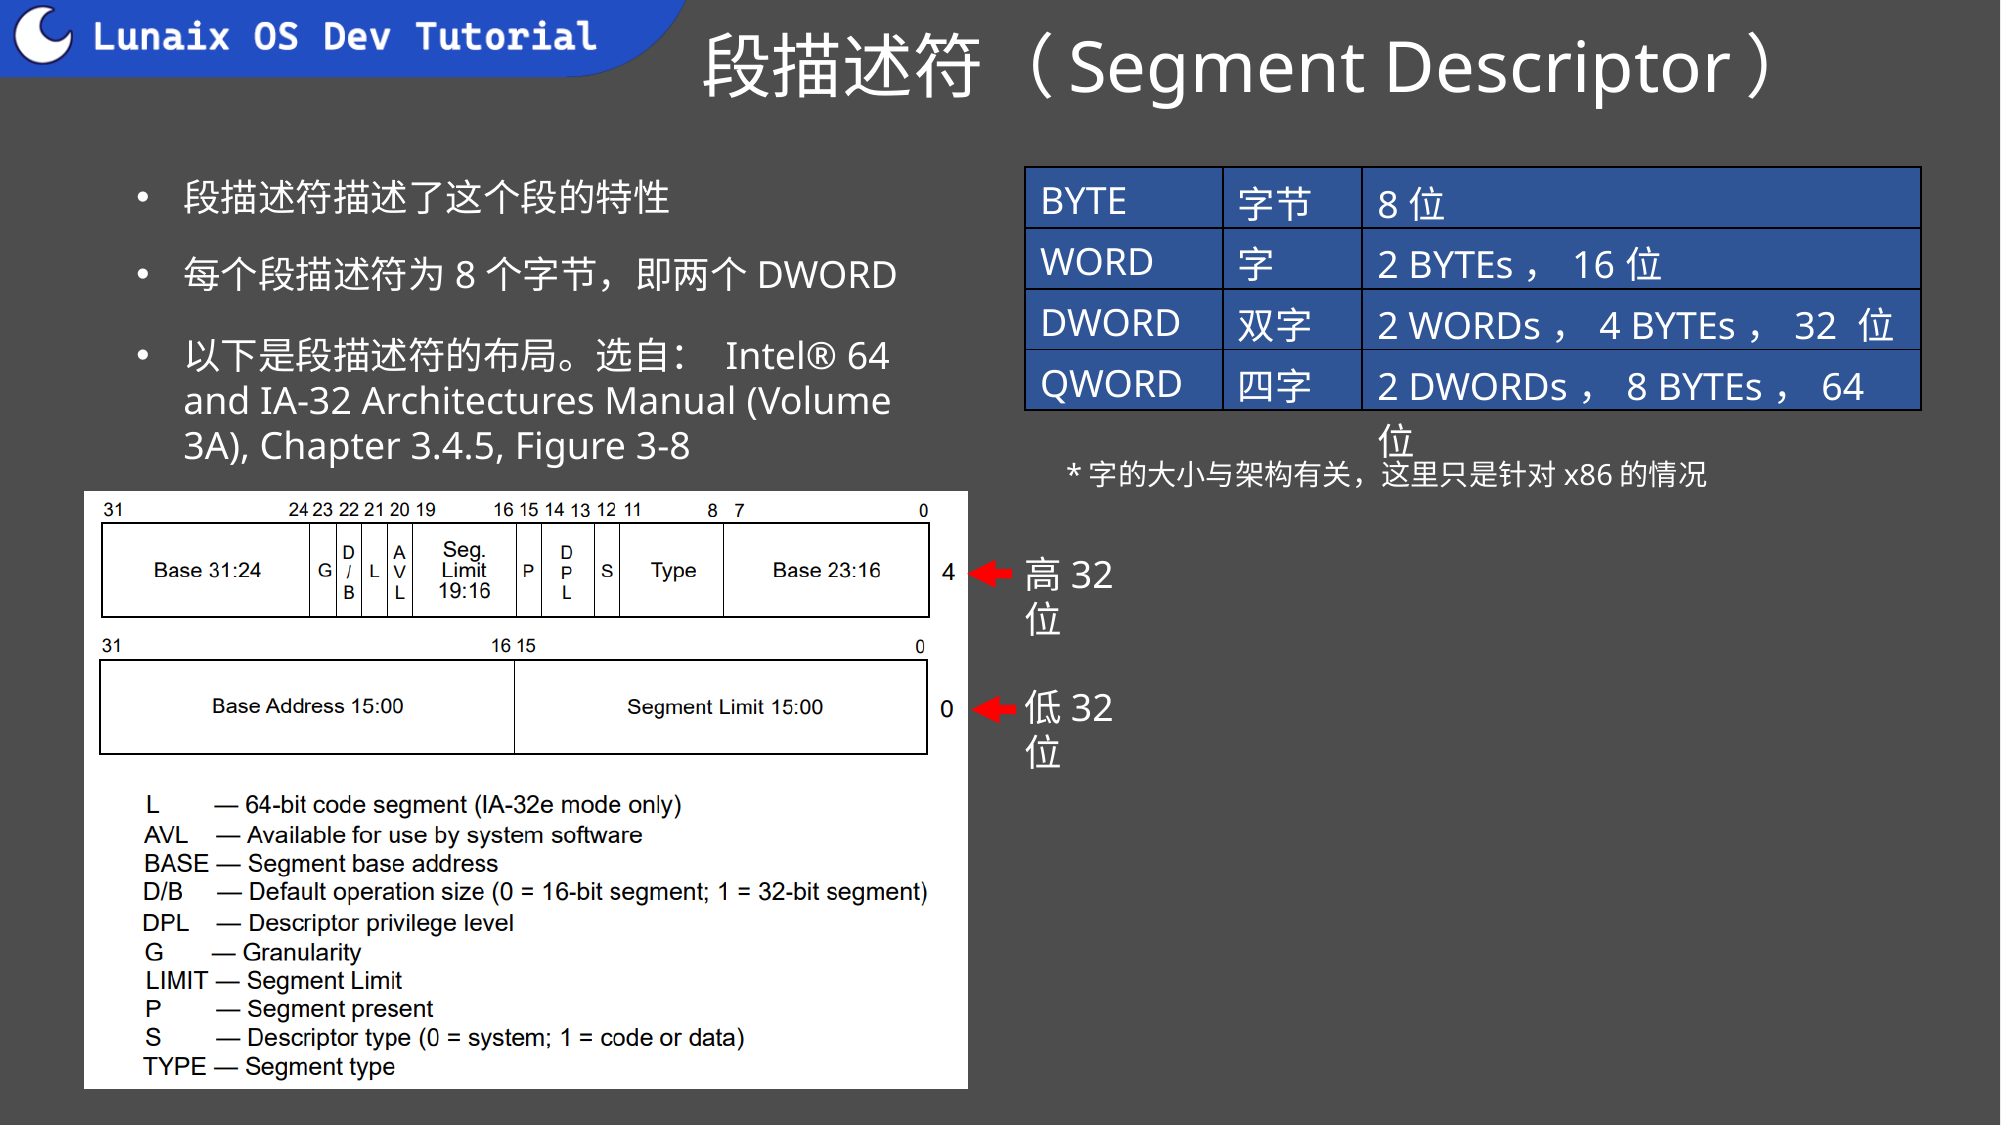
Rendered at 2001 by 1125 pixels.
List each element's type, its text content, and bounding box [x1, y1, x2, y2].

table_cell 2 WORDs，4 BYTEs，32 位 [1363, 290, 1920, 349]
table_cell 2 BYTEs，16位 [1363, 229, 1920, 288]
picture [0, 0, 2001, 1125]
table_cell 字 [1224, 229, 1361, 288]
text_box 低32位 [1009, 676, 1163, 782]
table_cell QWORD [1026, 350, 1222, 409]
table_header BYTE [1026, 168, 1222, 227]
text_box 以下是段描述符的布局。选自： Intel® 64 and IA-32 Architectures Manual (Volume 3A), Chapter 3.4.5, Figure 3-8 [121, 324, 931, 475]
text_box 段描述符描述了这个段的特性 [121, 167, 1024, 227]
table_cell WORD [1026, 229, 1222, 288]
text_box *字的大小与架构有关，这里只是针对x86的情况 [1051, 448, 1897, 499]
text_box 每个段描述符为8个字节，即两个DWORD [121, 244, 931, 304]
table_header 8位 [1363, 168, 1920, 227]
title 段描述符（Segment Descriptor） [686, 3, 2000, 137]
table_cell 双字 [1224, 290, 1361, 349]
table_header 字节 [1224, 168, 1361, 227]
table_cell 2 DWORDs，8 BYTEs，64位 [1363, 350, 1920, 409]
table_cell DWORD [1026, 290, 1222, 349]
table_cell 四字 [1224, 350, 1361, 409]
text_box 高32位 [1009, 543, 1163, 649]
